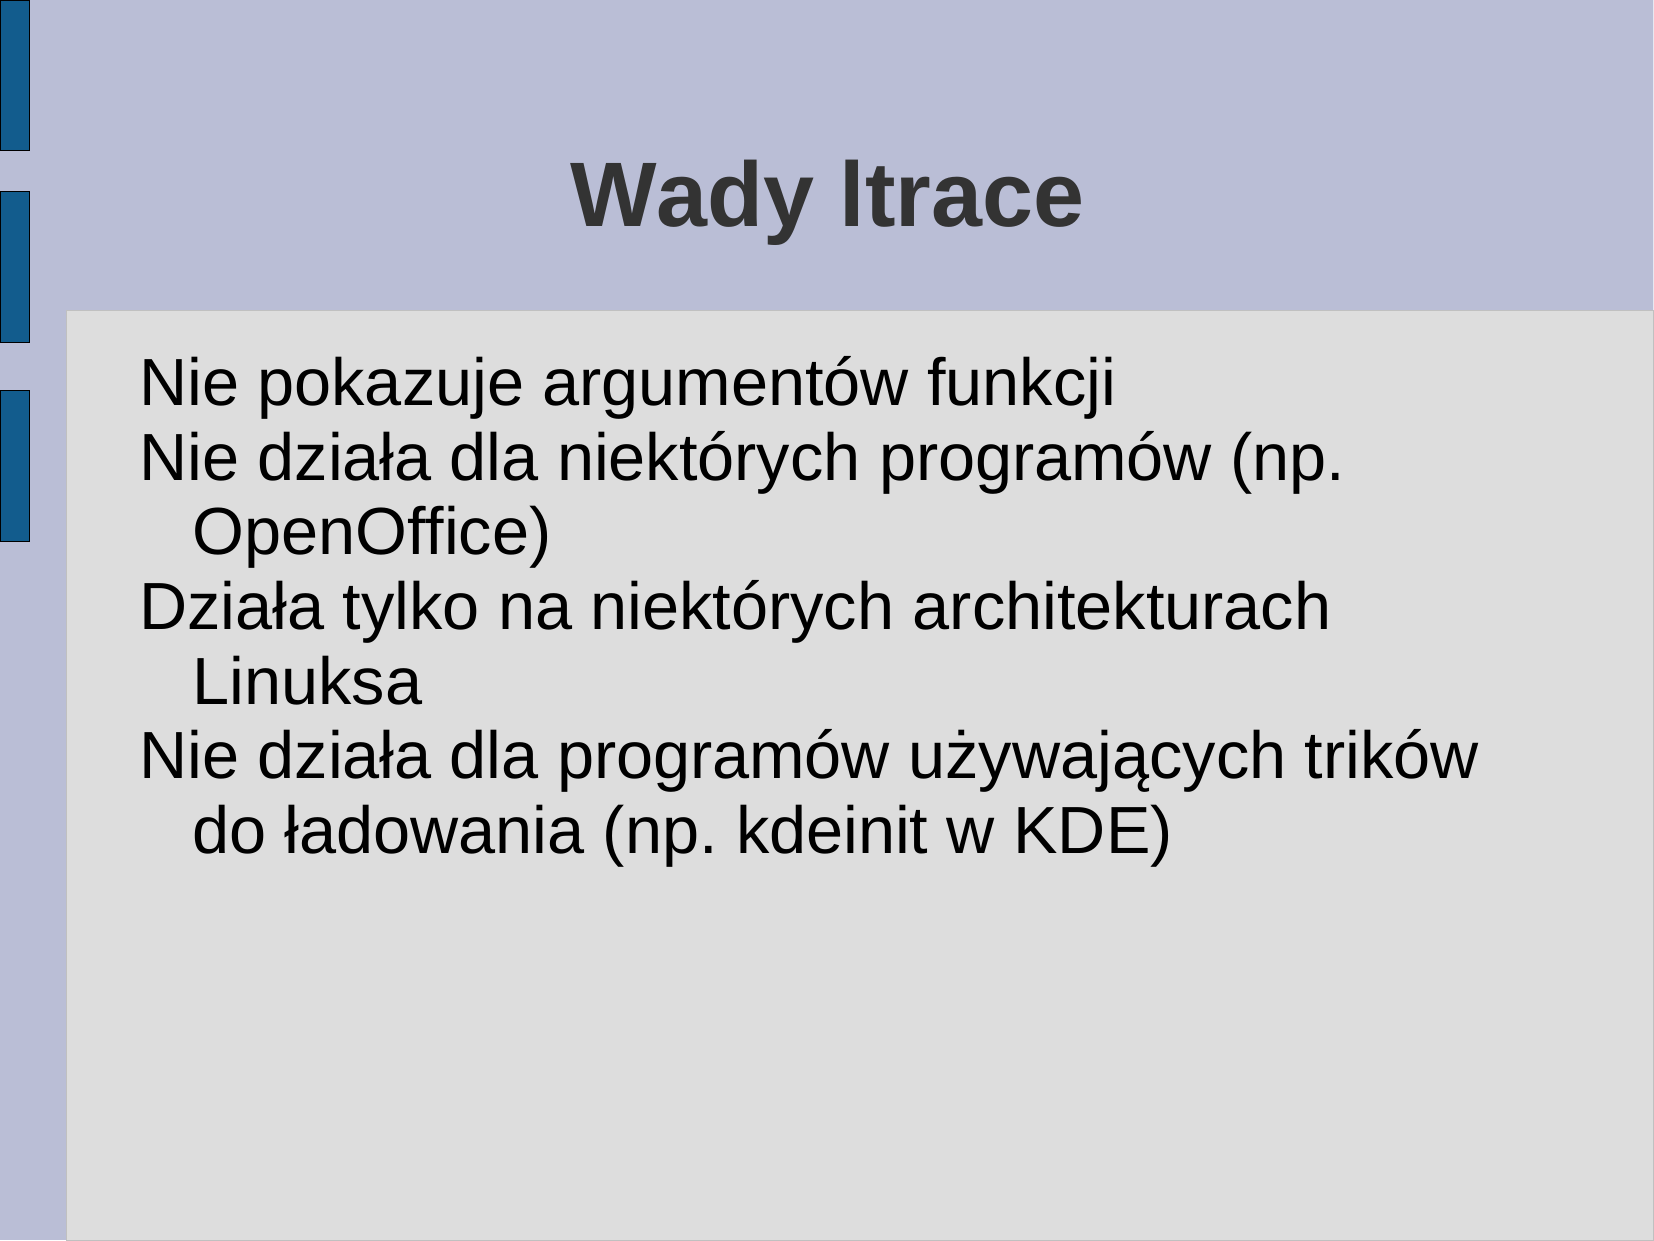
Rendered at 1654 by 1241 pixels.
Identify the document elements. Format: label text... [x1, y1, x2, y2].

list Nie pokazuje argumentów funkcji Nie działa dla niektórych programów (np. OpenOffice) Działa tylko na niektórych architekturach Linuksa Nie działa dla programów używających trików do ładowania (np. kdeinit w KDE) [121, 344, 1534, 1127]
title Wady ltrace [121, 91, 1534, 299]
